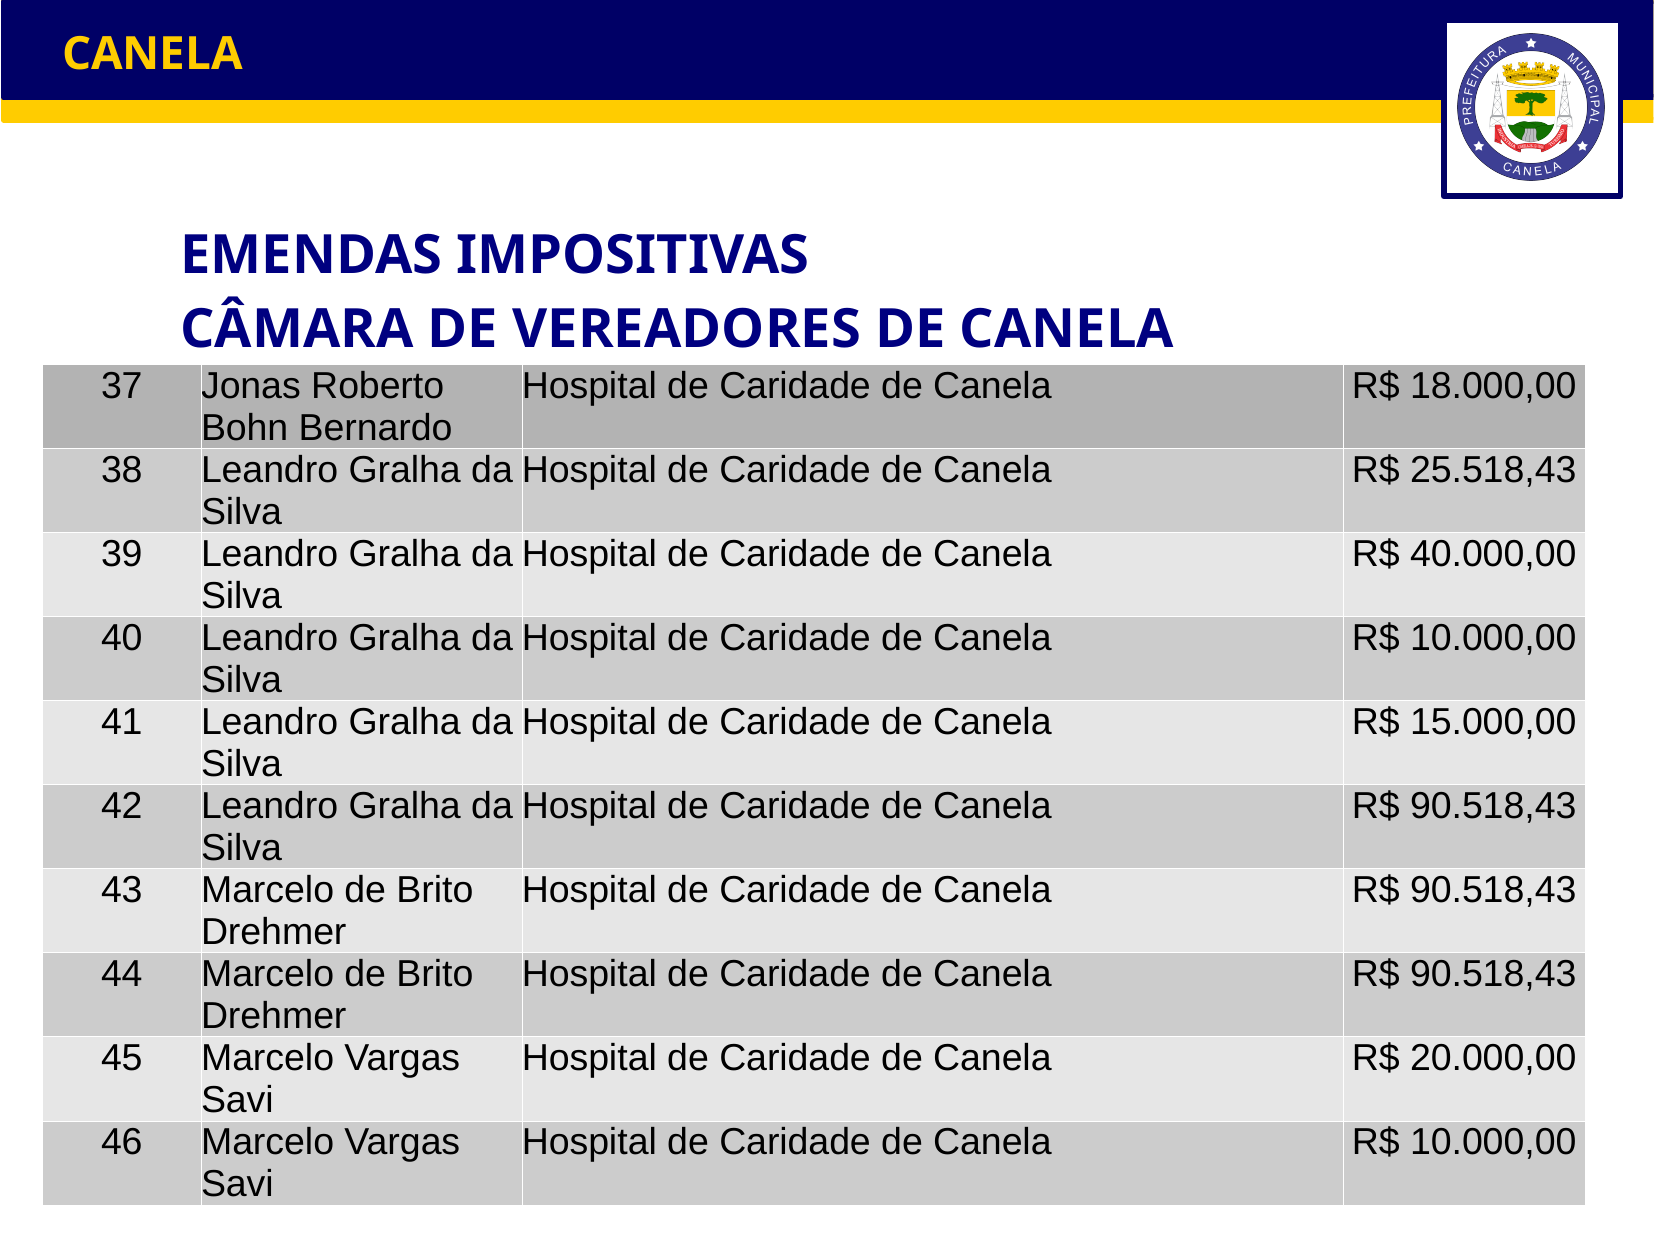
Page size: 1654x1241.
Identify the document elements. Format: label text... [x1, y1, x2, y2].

table_header R$ 18.000,00 [1344, 365, 1585, 448]
table_cell R$ 25.518,43 [1344, 449, 1585, 532]
table_cell Hospital de Caridade de Canela [523, 533, 1343, 616]
picture [1457, 33, 1605, 181]
table_cell Leandro Gralha da Silva [202, 701, 522, 784]
table_cell 43 [43, 869, 201, 952]
table_cell Hospital de Caridade de Canela [523, 869, 1343, 952]
table_cell Marcelo Vargas Savi [202, 1122, 522, 1205]
table_cell Hospital de Caridade de Canela [523, 617, 1343, 700]
table_cell Leandro Gralha da Silva [202, 449, 522, 532]
table_cell R$ 15.000,00 [1344, 701, 1585, 784]
table_header Jonas Roberto Bohn Bernardo [202, 365, 522, 448]
table_cell R$ 90.518,43 [1344, 869, 1585, 952]
table_cell R$ 10.000,00 [1344, 617, 1585, 700]
table_cell Hospital de Caridade de Canela [523, 1037, 1343, 1121]
table_cell Leandro Gralha da Silva [202, 785, 522, 868]
table_cell R$ 90.518,43 [1344, 785, 1585, 868]
table_cell 44 [43, 953, 201, 1036]
table_cell 39 [43, 533, 201, 616]
table_cell Hospital de Caridade de Canela [523, 701, 1343, 784]
table_cell Hospital de Caridade de Canela [523, 953, 1343, 1036]
table_cell Hospital de Caridade de Canela [523, 1122, 1343, 1205]
table_cell Marcelo Vargas Savi [202, 1037, 522, 1121]
table_cell R$ 40.000,00 [1344, 533, 1585, 616]
table_cell 40 [43, 617, 201, 700]
text_box CANELA [47, 13, 853, 93]
table_cell Marcelo de Brito Drehmer [202, 869, 522, 952]
table_cell 42 [43, 785, 201, 868]
table_cell R$ 90.518,43 [1344, 953, 1585, 1036]
table_cell R$ 10.000,00 [1344, 1122, 1585, 1205]
table_cell 45 [43, 1037, 201, 1121]
table_cell Hospital de Caridade de Canela [523, 785, 1343, 868]
table_cell 38 [43, 449, 201, 532]
table_header 37 [43, 365, 201, 448]
text_box [3, 0, 1654, 197]
table_cell Leandro Gralha da Silva [202, 533, 522, 616]
table_header Hospital de Caridade de Canela [523, 365, 1343, 448]
table_cell R$ 20.000,00 [1344, 1037, 1585, 1121]
text_box EMENDAS IMPOSITIVAS CÂMARA DE VEREADORES DE CANELA [165, 208, 1441, 344]
table_cell 46 [43, 1122, 201, 1205]
table_cell Leandro Gralha da Silva [202, 617, 522, 700]
table_cell Hospital de Caridade de Canela [523, 449, 1343, 532]
table_cell Marcelo de Brito Drehmer [202, 953, 522, 1036]
table_cell 41 [43, 701, 201, 784]
